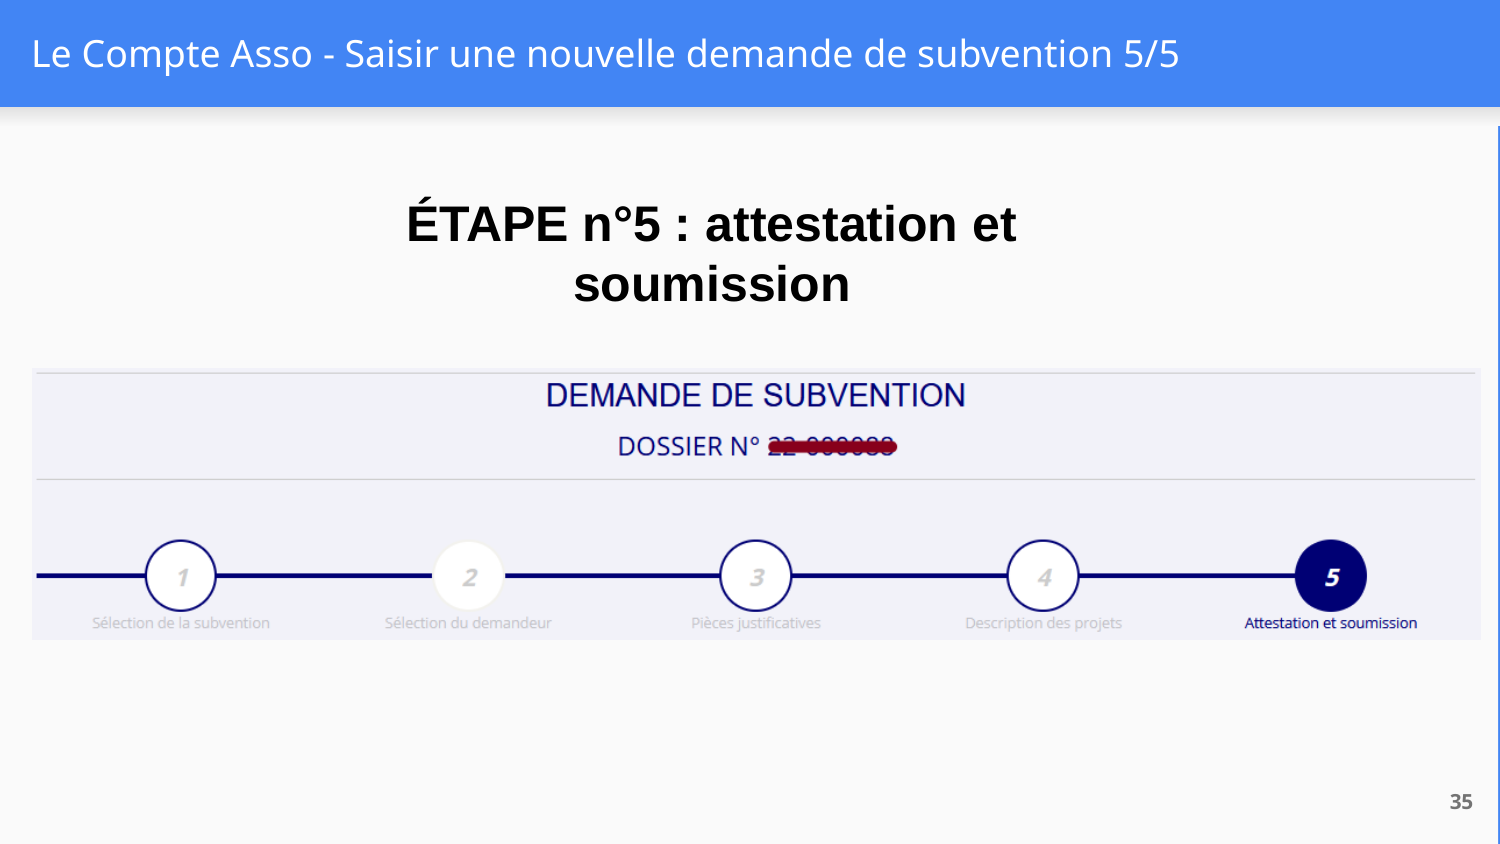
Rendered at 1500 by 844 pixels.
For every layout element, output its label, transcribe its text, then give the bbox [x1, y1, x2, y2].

text_box ÉTAPE n°5 : attestation et soumission [300, 176, 1124, 354]
title Le Compte Asso - Saisir une nouvelle demande de subvention 5/5 [16, 2, 1464, 102]
picture [32, 368, 1481, 640]
slide_number <numéro> [1398, 770, 1489, 835]
